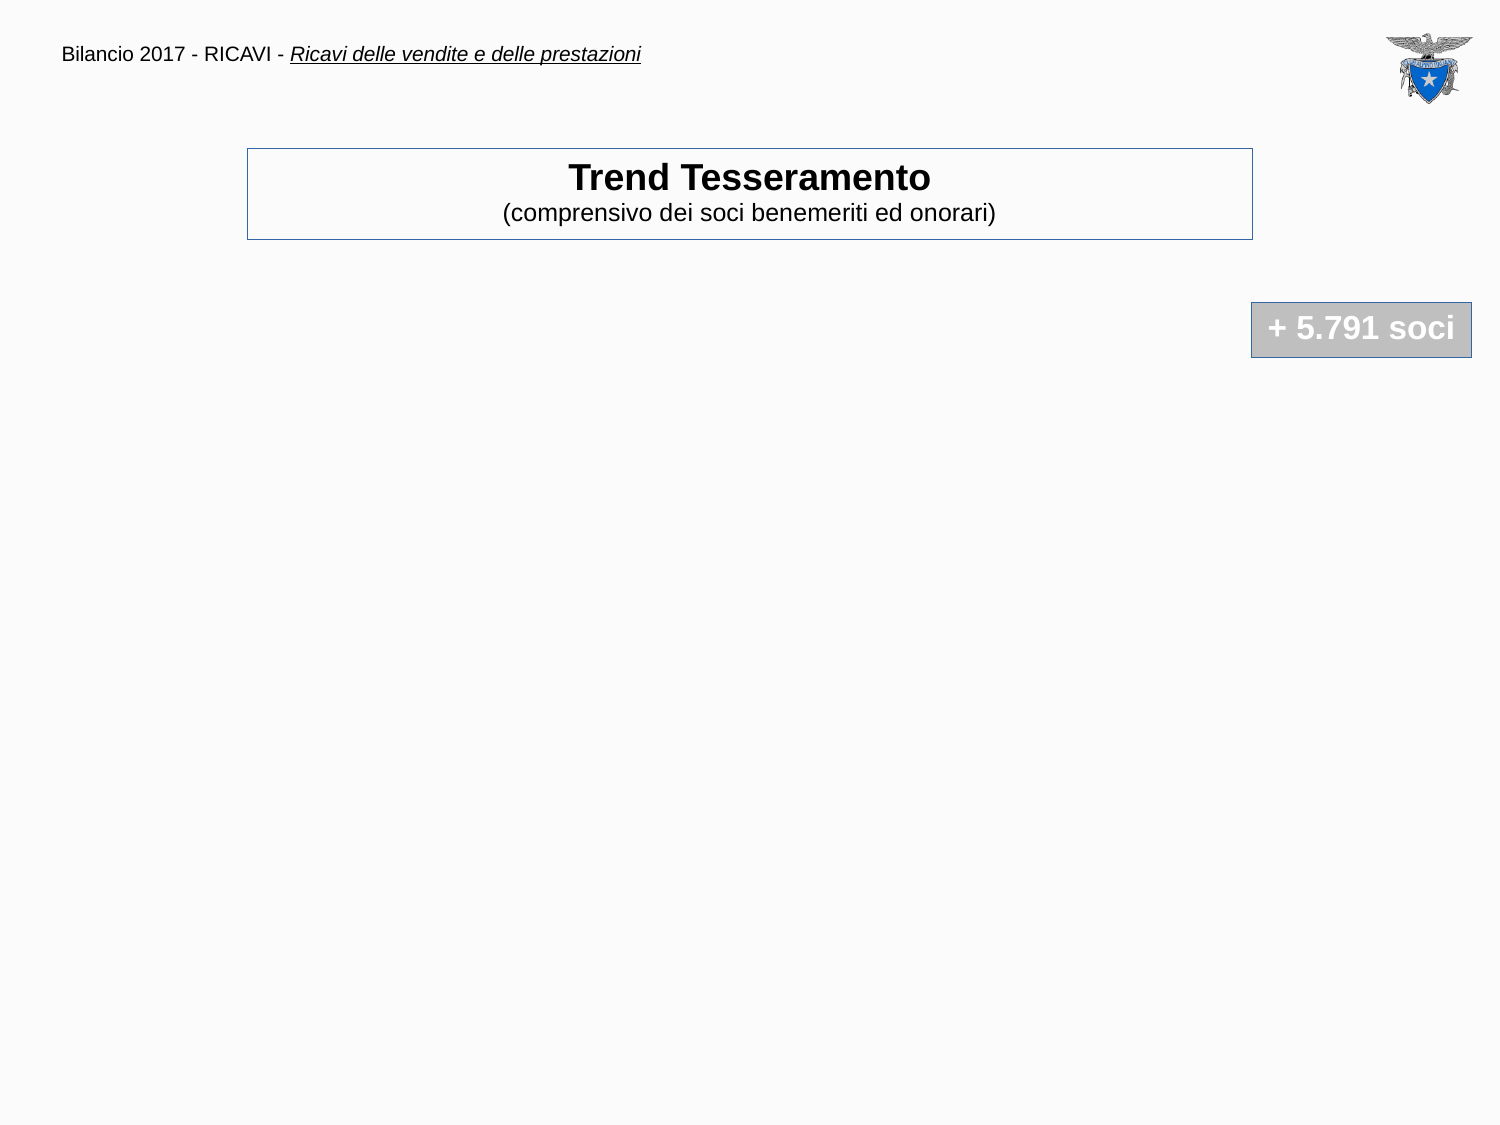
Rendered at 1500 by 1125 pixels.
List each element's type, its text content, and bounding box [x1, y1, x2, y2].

text_box + 5.791 soci [1251, 302, 1472, 358]
text_box Trend Tesseramento (comprensivo dei soci benemeriti ed onorari) [247, 148, 1253, 240]
picture [1382, 29, 1477, 112]
text_box Bilancio 2017 - RICAVI - Ricavi delle vendite e delle prestazioni [46, 35, 715, 76]
